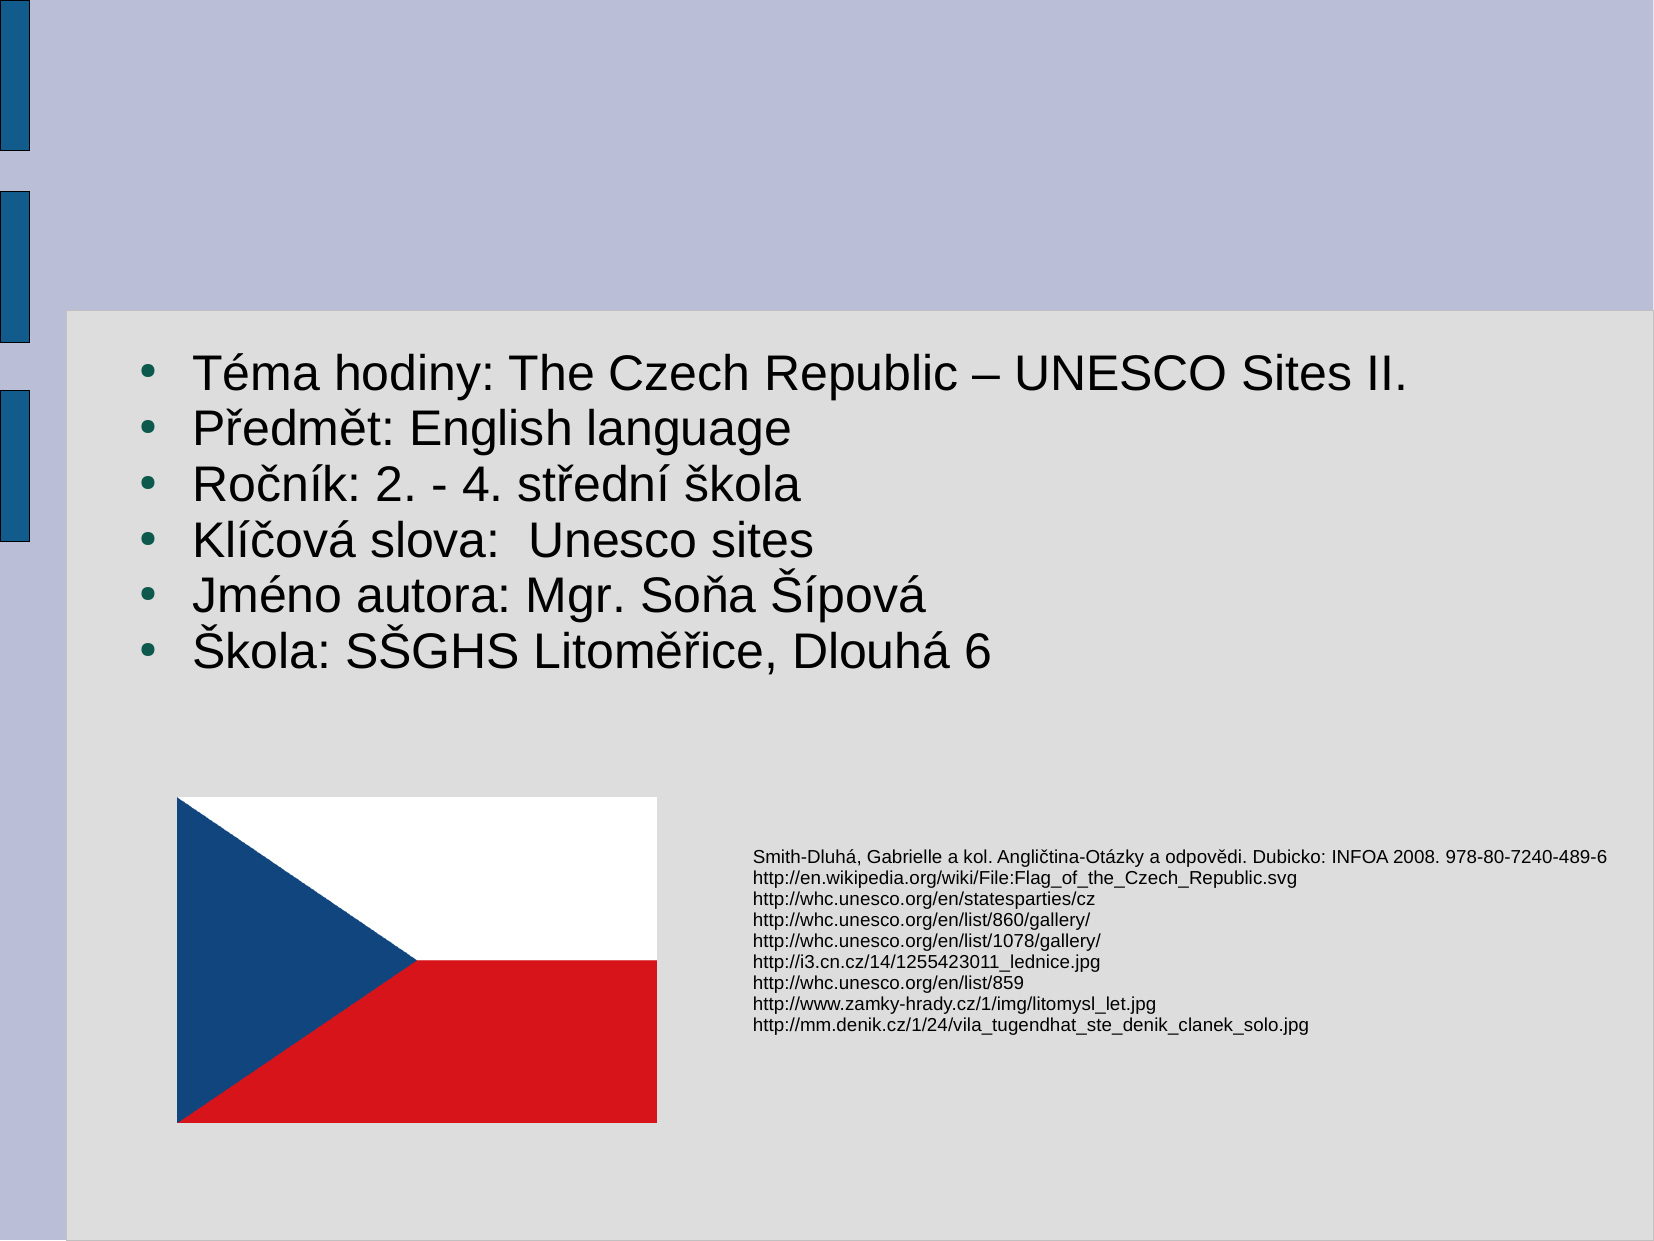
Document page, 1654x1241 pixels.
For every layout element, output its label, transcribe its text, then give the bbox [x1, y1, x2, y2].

text_box Smith-Dluhá, Gabrielle a kol. Angličtina-Otázky a odpovědi. Dubicko: INFOA 2008. 978-80-7240-489-6 http://en.wikipedia.org/wiki/File:Flag_of_the_Czech_Republic.svg http://whc.unesco.org/en/statesparties/cz http://whc.unesco.org/en/list/860/gallery/ http://whc.unesco.org/en/list/1078/gallery/ http://i3.cn.cz/14/1255423011_lednice.jpg http://whc.unesco.org/en/list/859 http://www.zamky-hrady.cz/1/img/litomysl_let.jpg http://mm.denik.cz/1/24/vila_tugendhat_ste_denik_clanek_solo.jpg [738, 797, 1643, 1208]
picture [177, 797, 657, 1123]
list Téma hodiny: The Czech Republic – UNESCO Sites II. Předmět: English language Ročník: 2. - 4. střední škola Klíčová slova: Unesco sites Jméno autora: Mgr. Soňa Šípová Škola: SŠGHS Litoměřice, Dlouhá 6 [121, 344, 1534, 1127]
